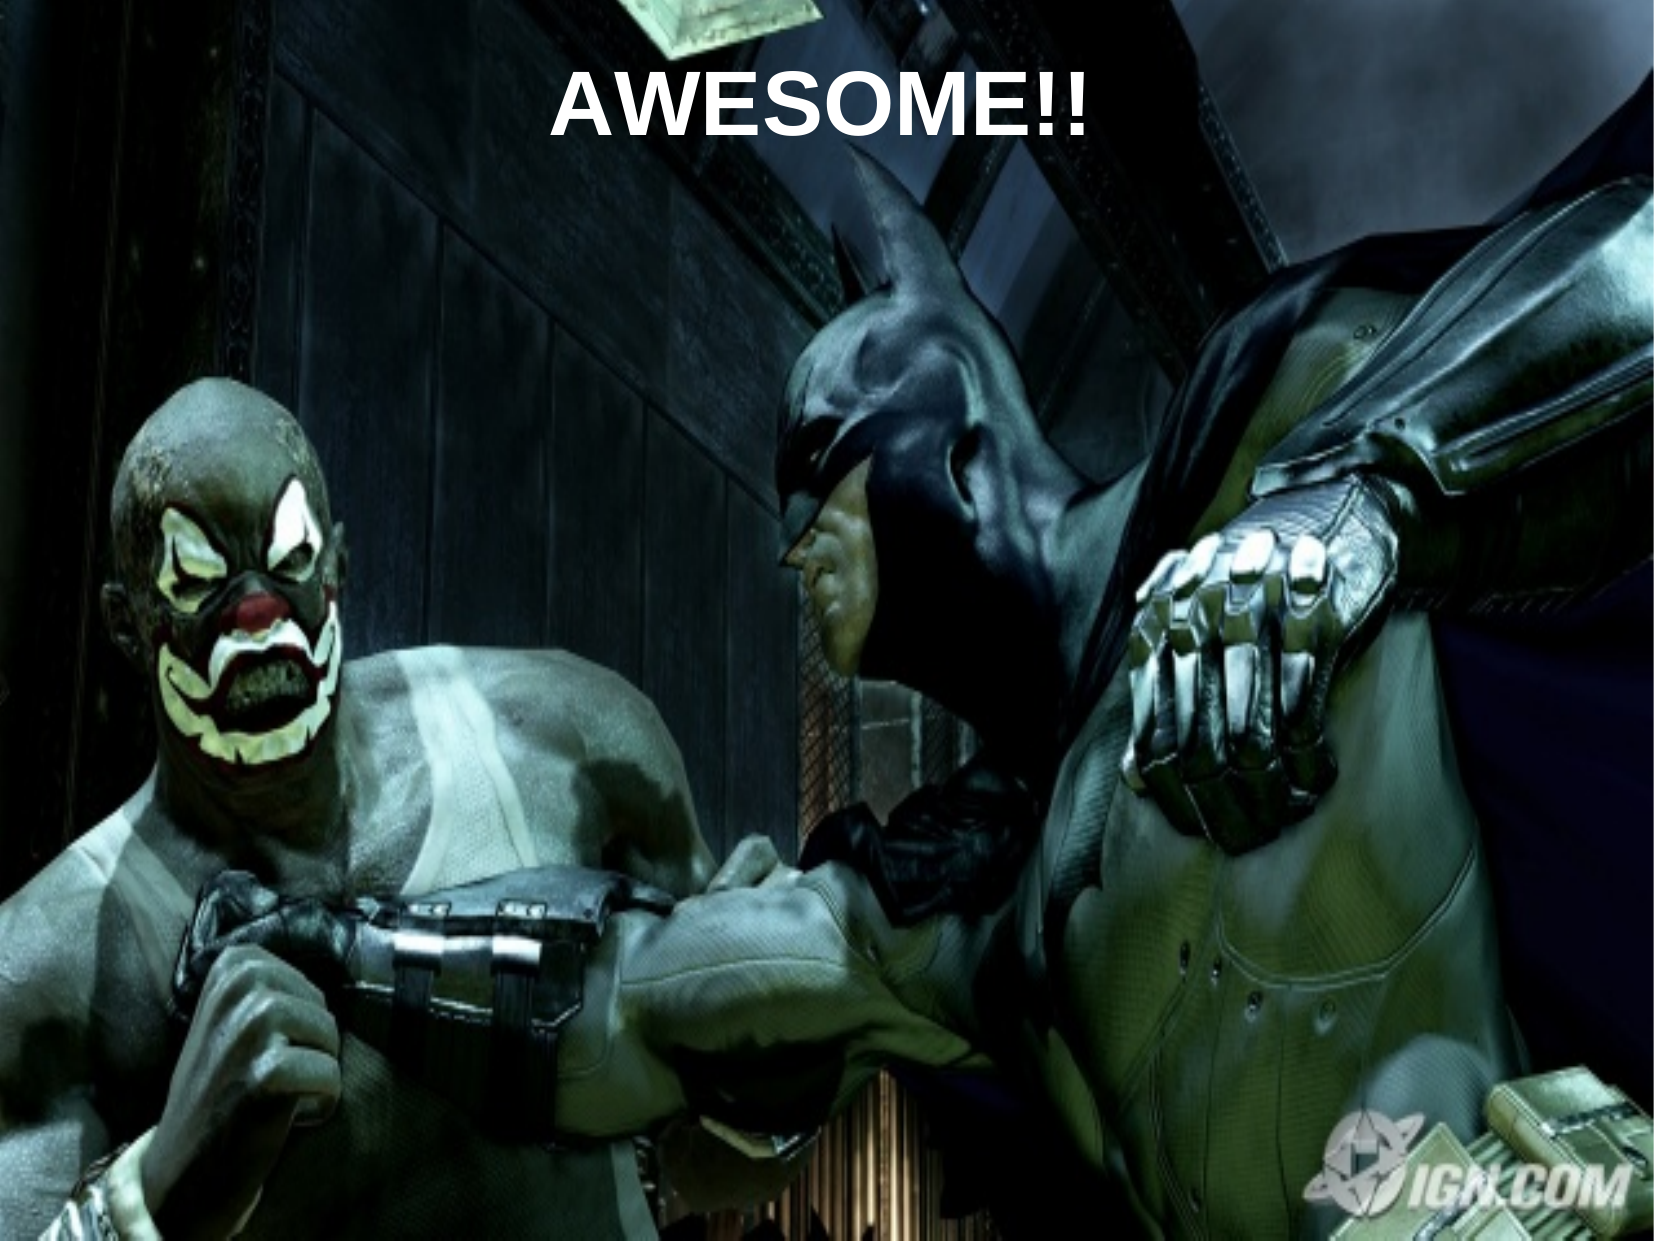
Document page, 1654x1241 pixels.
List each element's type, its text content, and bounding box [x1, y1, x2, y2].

picture [0, 0, 1654, 1241]
title AWESOME!! [76, 0, 1565, 208]
